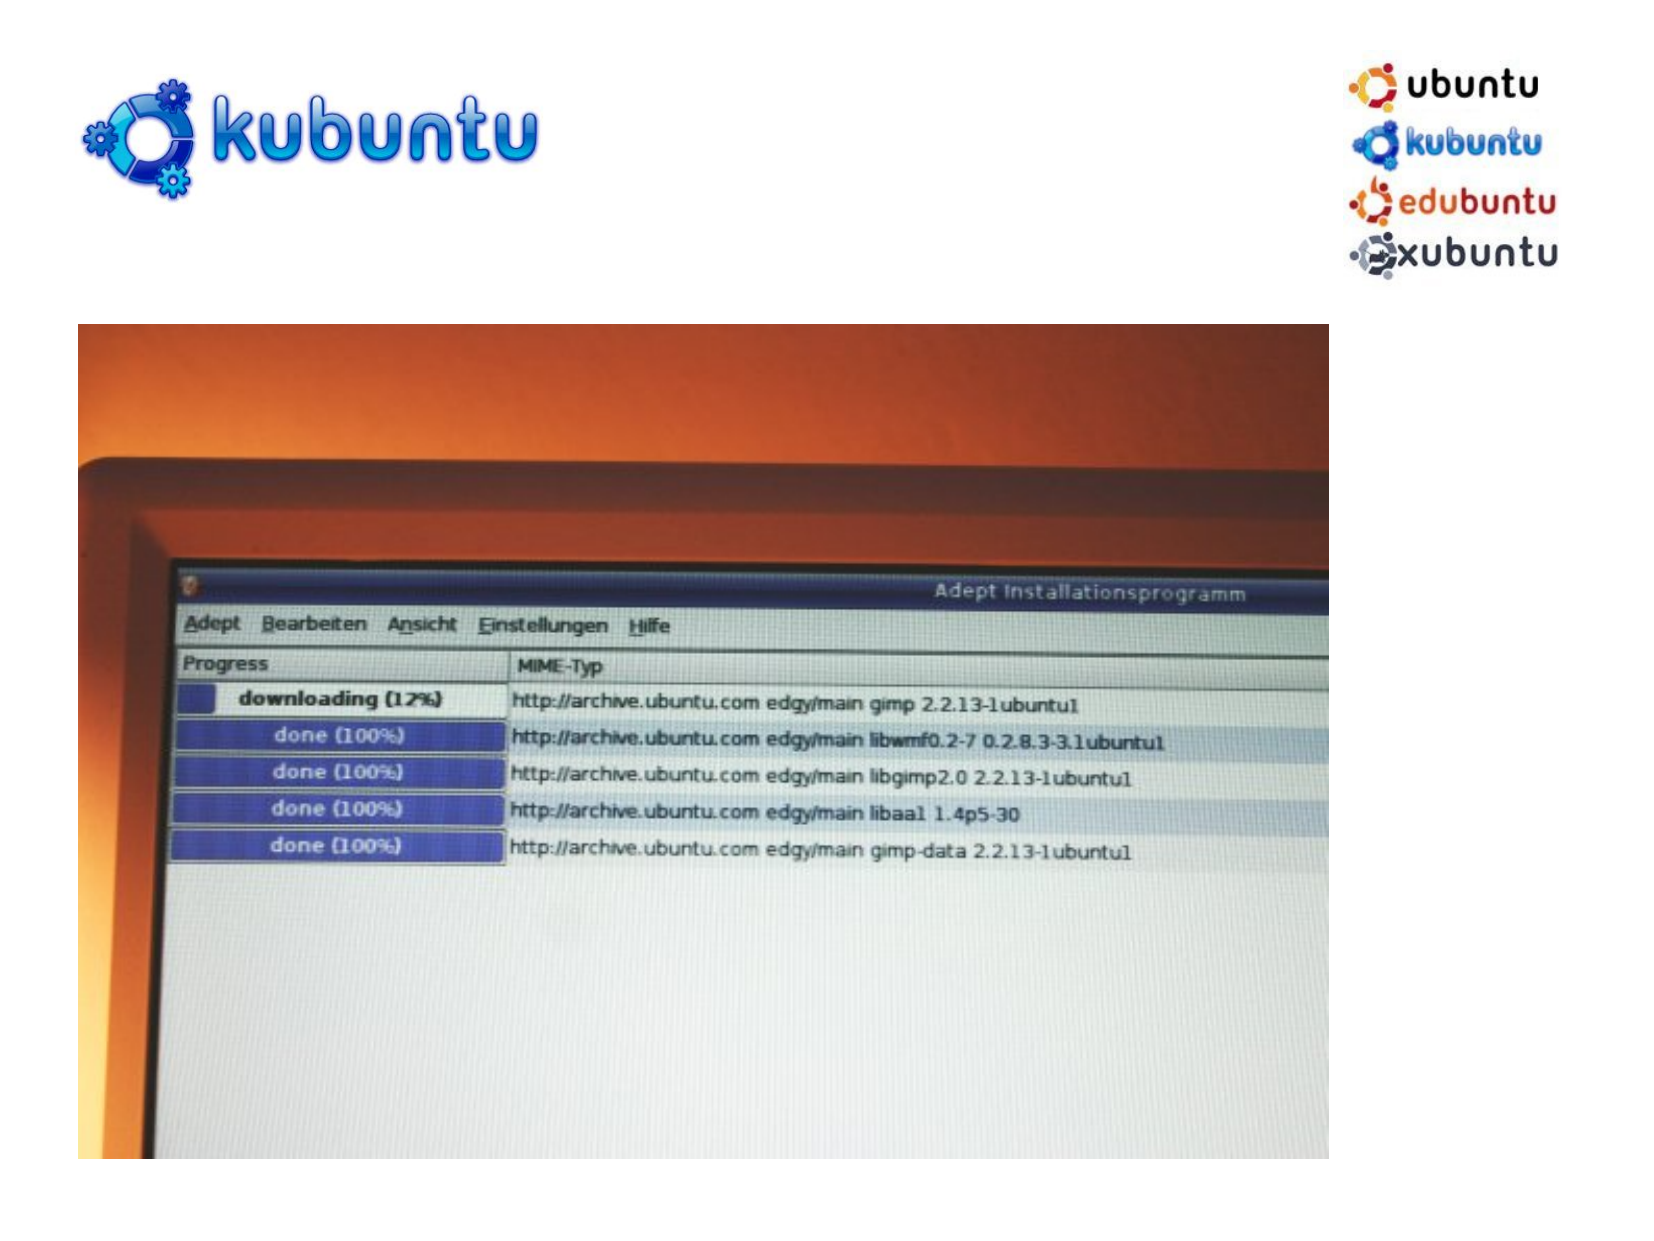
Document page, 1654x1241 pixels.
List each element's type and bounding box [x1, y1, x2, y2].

picture [59, 58, 562, 219]
picture [1343, 50, 1565, 296]
picture [78, 324, 1329, 1159]
